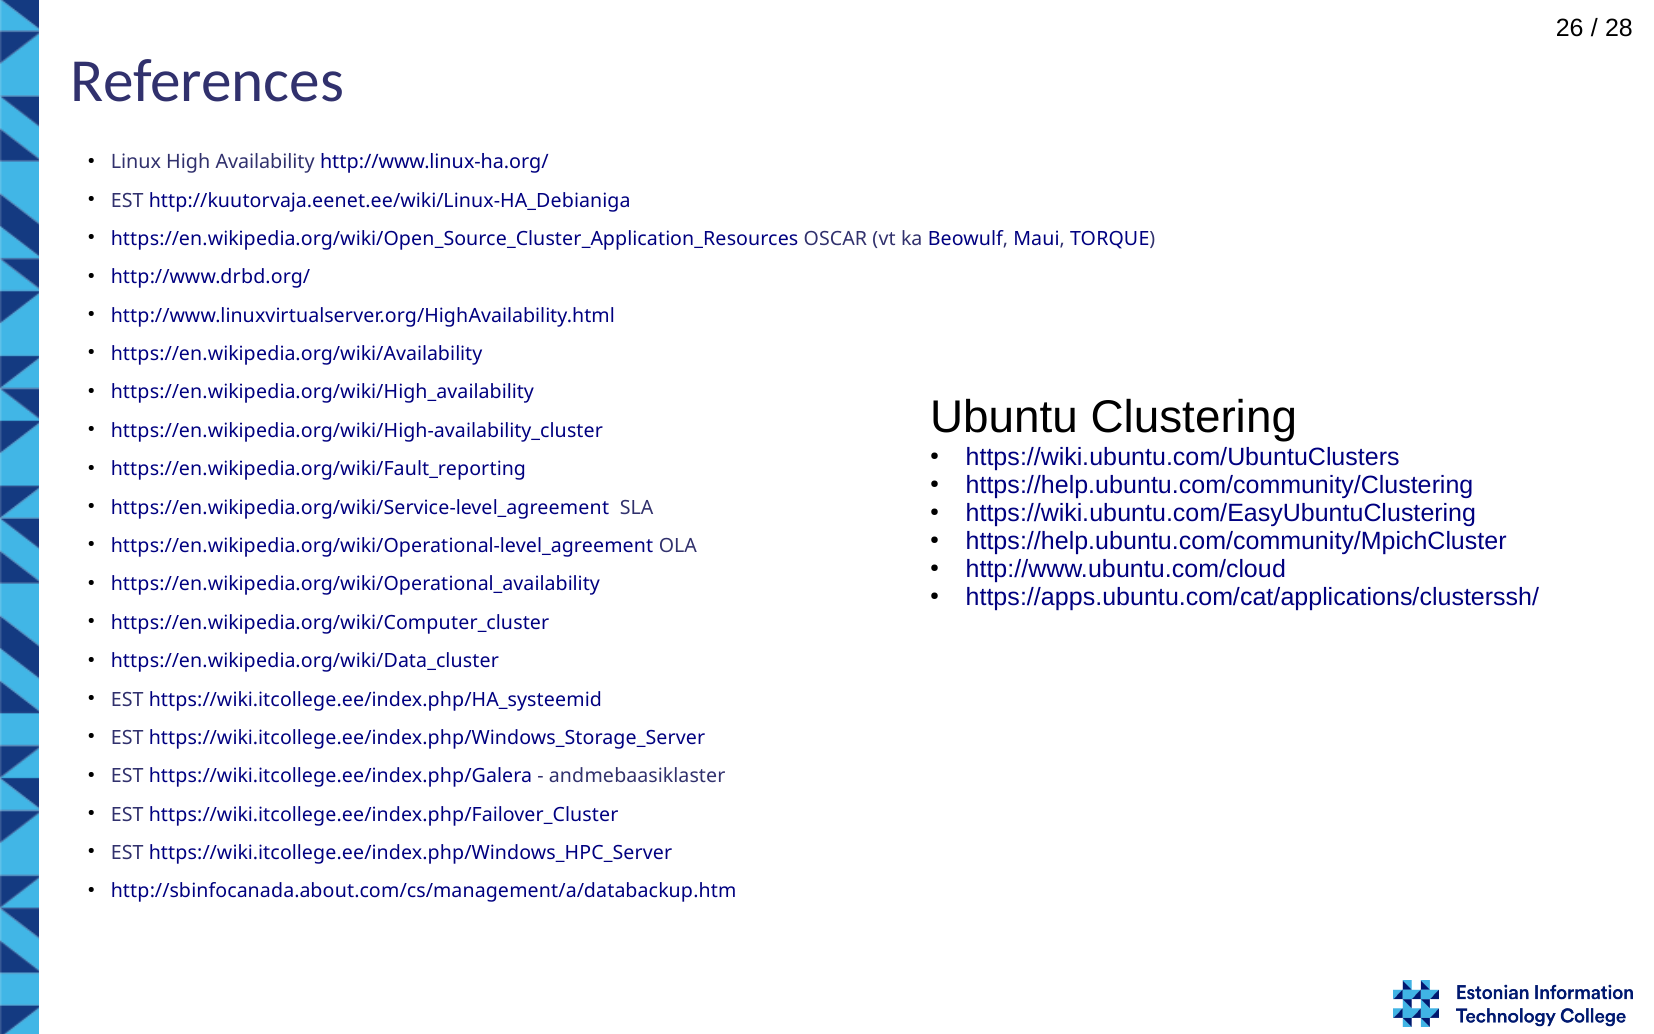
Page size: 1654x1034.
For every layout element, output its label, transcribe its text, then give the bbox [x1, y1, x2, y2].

text_box Ubuntu Clustering https://wiki.ubuntu.com/UbuntuClusters https://help.ubuntu.com/community/Clustering https://wiki.ubuntu.com/EasyUbuntuClustering https://help.ubuntu.com/community/MpichCluster http://www.ubuntu.com/cloud https://apps.ubuntu.com/cat/applications/clusterssh/ [915, 383, 1595, 621]
list Linux High Availability http://www.linux-ha.org/ EST http://kuutorvaja.eenet.ee/wiki/Linux-HA_Debianiga https://en.wikipedia.org/wiki/Open_Source_Cluster_Application_Resources OSCAR (vt ka Beowulf, Maui, TORQUE) http://www.drbd.org/ http://www.linuxvirtualserver.org/HighAvailability.html https://en.wikipedia.org/wiki/Availability https://en.wikipedia.org/wiki/High_availability https://en.wikipedia.org/wiki/High-availability_cluster https://en.wikipedia.org/wiki/Fault_reporting https://en.wikipedia.org/wiki/Service-level_agreement SLA https://en.wikipedia.org/wiki/Operational-level_agreement OLA https://en.wikipedia.org/wiki/Operational_availability https://en.wikipedia.org/wiki/Computer_cluster https://en.wikipedia.org/wiki/Data_cluster EST https://wiki.itcollege.ee/index.php/HA_systeemid EST https://wiki.itcollege.ee/index.php/Windows_Storage_Server EST https://wiki.itcollege.ee/index.php/Galera - andmebaasiklaster EST https://wiki.itcollege.ee/index.php/Failover_Cluster EST https://wiki.itcollege.ee/index.php/Windows_HPC_Server http://sbinfocanada.about.com/cs/management/a/databackup.htm [80, 147, 1536, 915]
picture [1393, 980, 1633, 1027]
title References [70, 41, 1630, 130]
